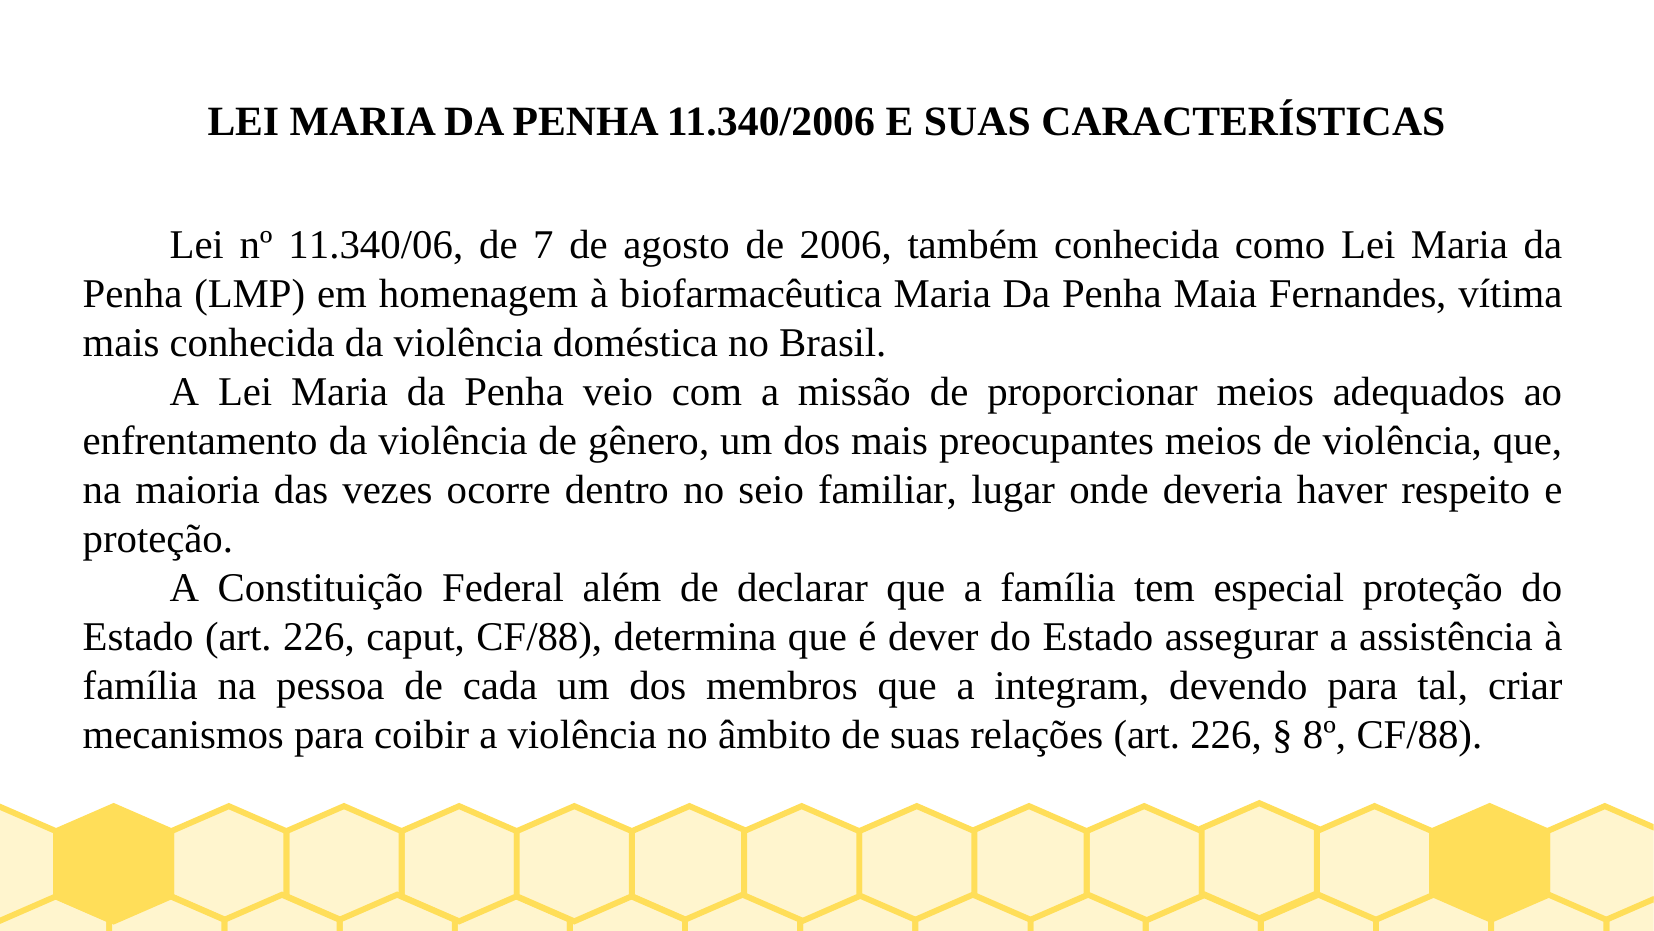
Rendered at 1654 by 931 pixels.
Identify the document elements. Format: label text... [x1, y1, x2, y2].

title LEI MARIA DA PENHA 11.340/2006 E SUAS CARACTERÍSTICAS [82, 37, 1571, 193]
list Lei nº 11.340/06, de 7 de agosto de 2006, também conhecida como Lei Maria da Penha (LMP) em homenagem à biofarmacêutica Maria Da Penha Maia Fernandes, vítima mais conhecida da violência doméstica no Brasil. A Lei Maria da Penha veio com a missão de proporcionar meios adequados ao enfrentamento da violência de gênero, um dos mais preocupantes meios de violência, que, na maioria das vezes ocorre dentro no seio familiar, lugar onde deveria haver respeito e proteção. A Constituição Federal além de declarar que a família tem especial proteção do Estado (art. 226, caput, CF/88), determina que é dever do Estado assegurar a assistência à família na pessoa de cada um dos membros que a integram, devendo para tal, criar mecanismos para coibir a violência no âmbito de suas relações (art. 226, § 8º, CF/88). [82, 217, 1571, 758]
